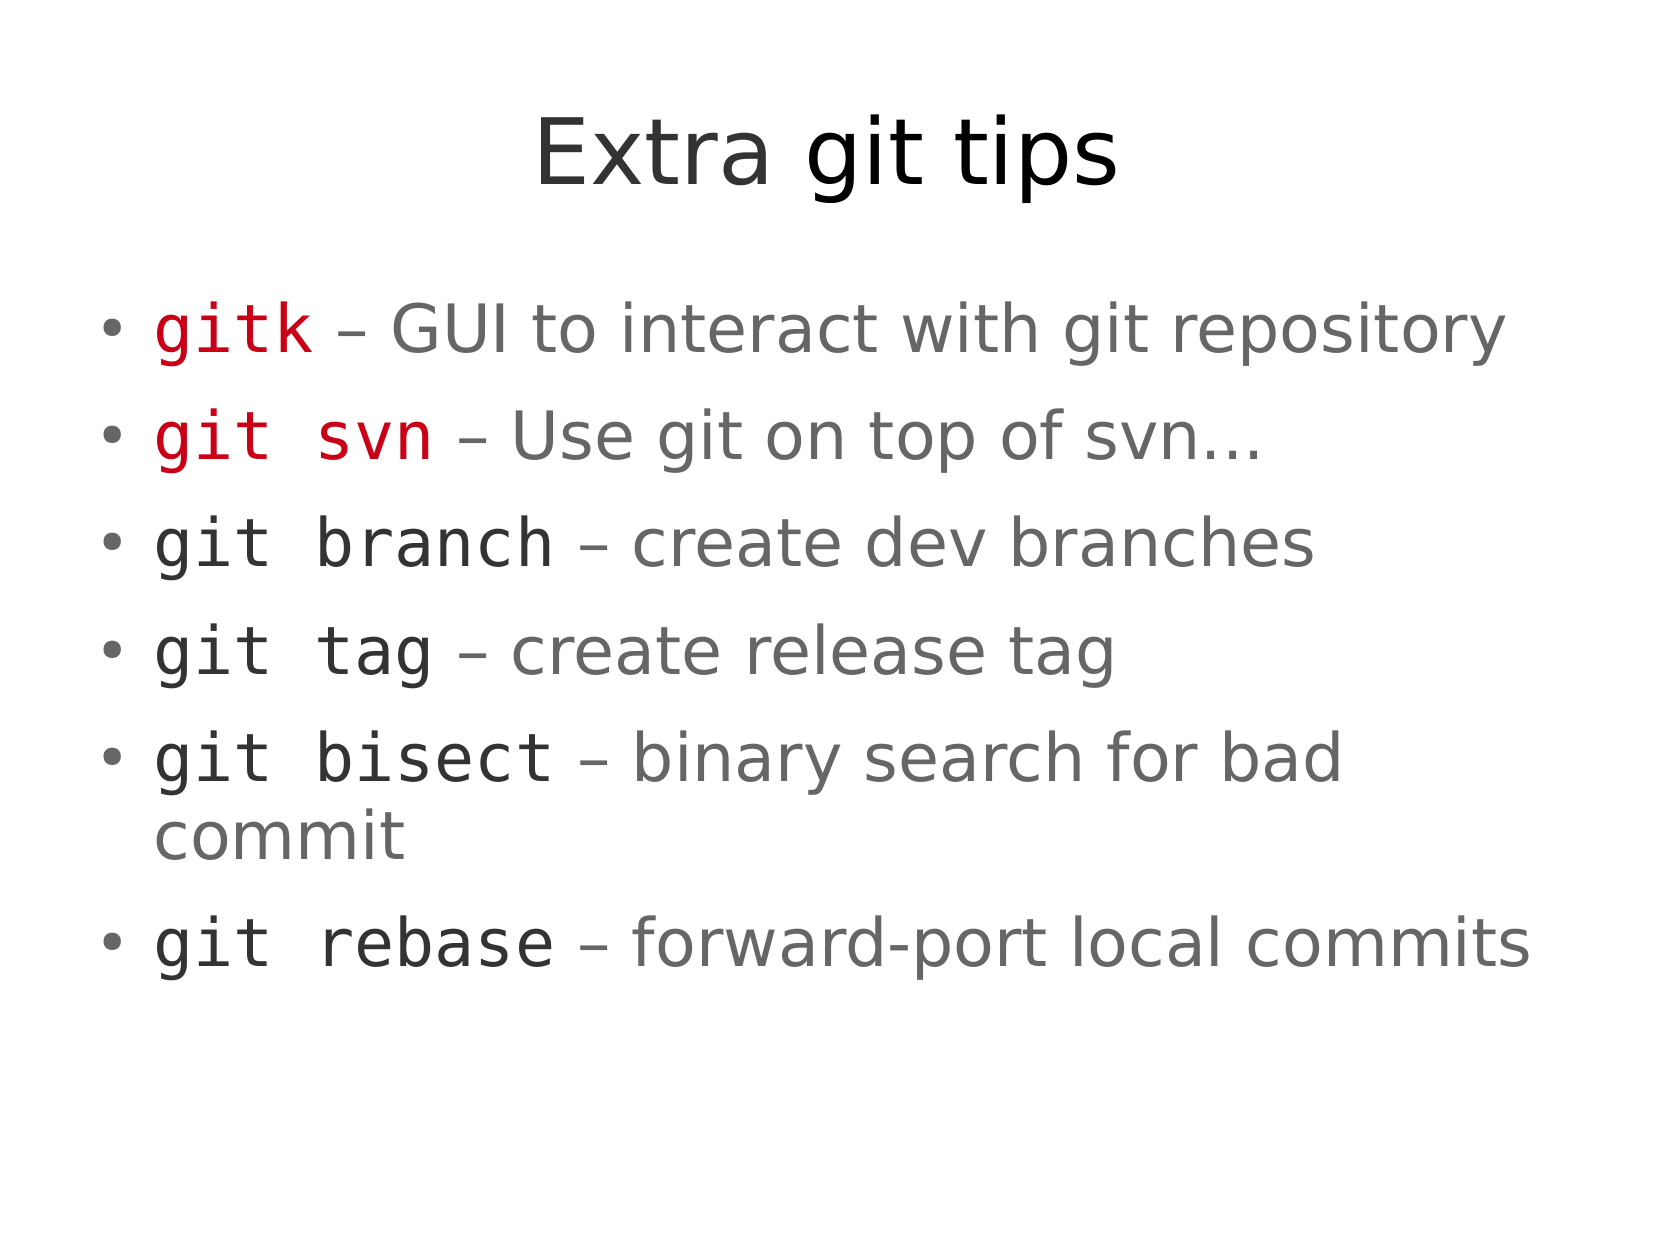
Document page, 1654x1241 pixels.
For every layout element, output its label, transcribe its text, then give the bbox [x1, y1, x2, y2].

title Extra git tips [82, 56, 1571, 250]
list gitk – GUI to interact with git repository git svn – Use git on top of svn... git branch – create dev branches git tag – create release tag git bisect – binary search for bad commit git rebase – forward-port local commits [82, 290, 1571, 1109]
